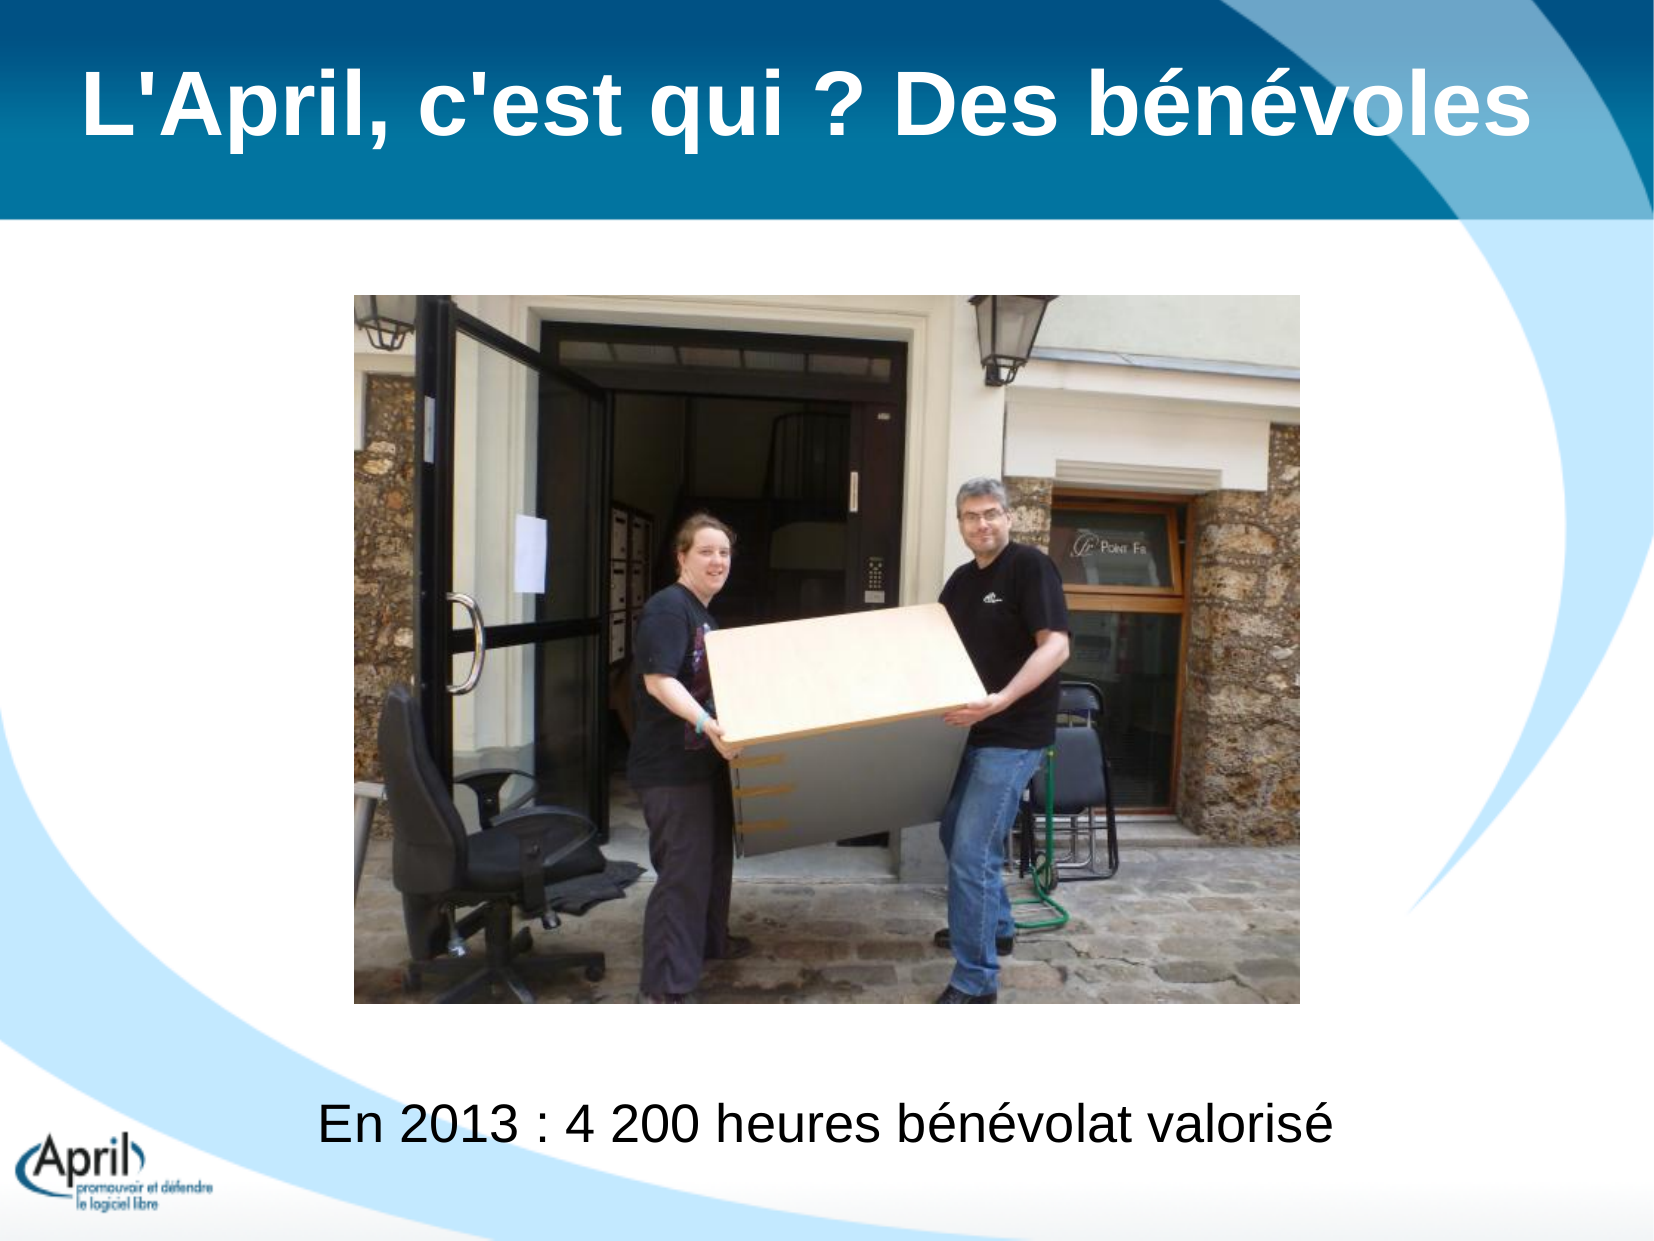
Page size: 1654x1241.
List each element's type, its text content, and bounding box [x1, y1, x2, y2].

title L'April, c'est qui ? Des bénévoles [76, 7, 1565, 200]
text_box En 2013 : 4 200 heures bénévolat valorisé [221, 1086, 1433, 1163]
picture [0, 0, 1654, 1241]
